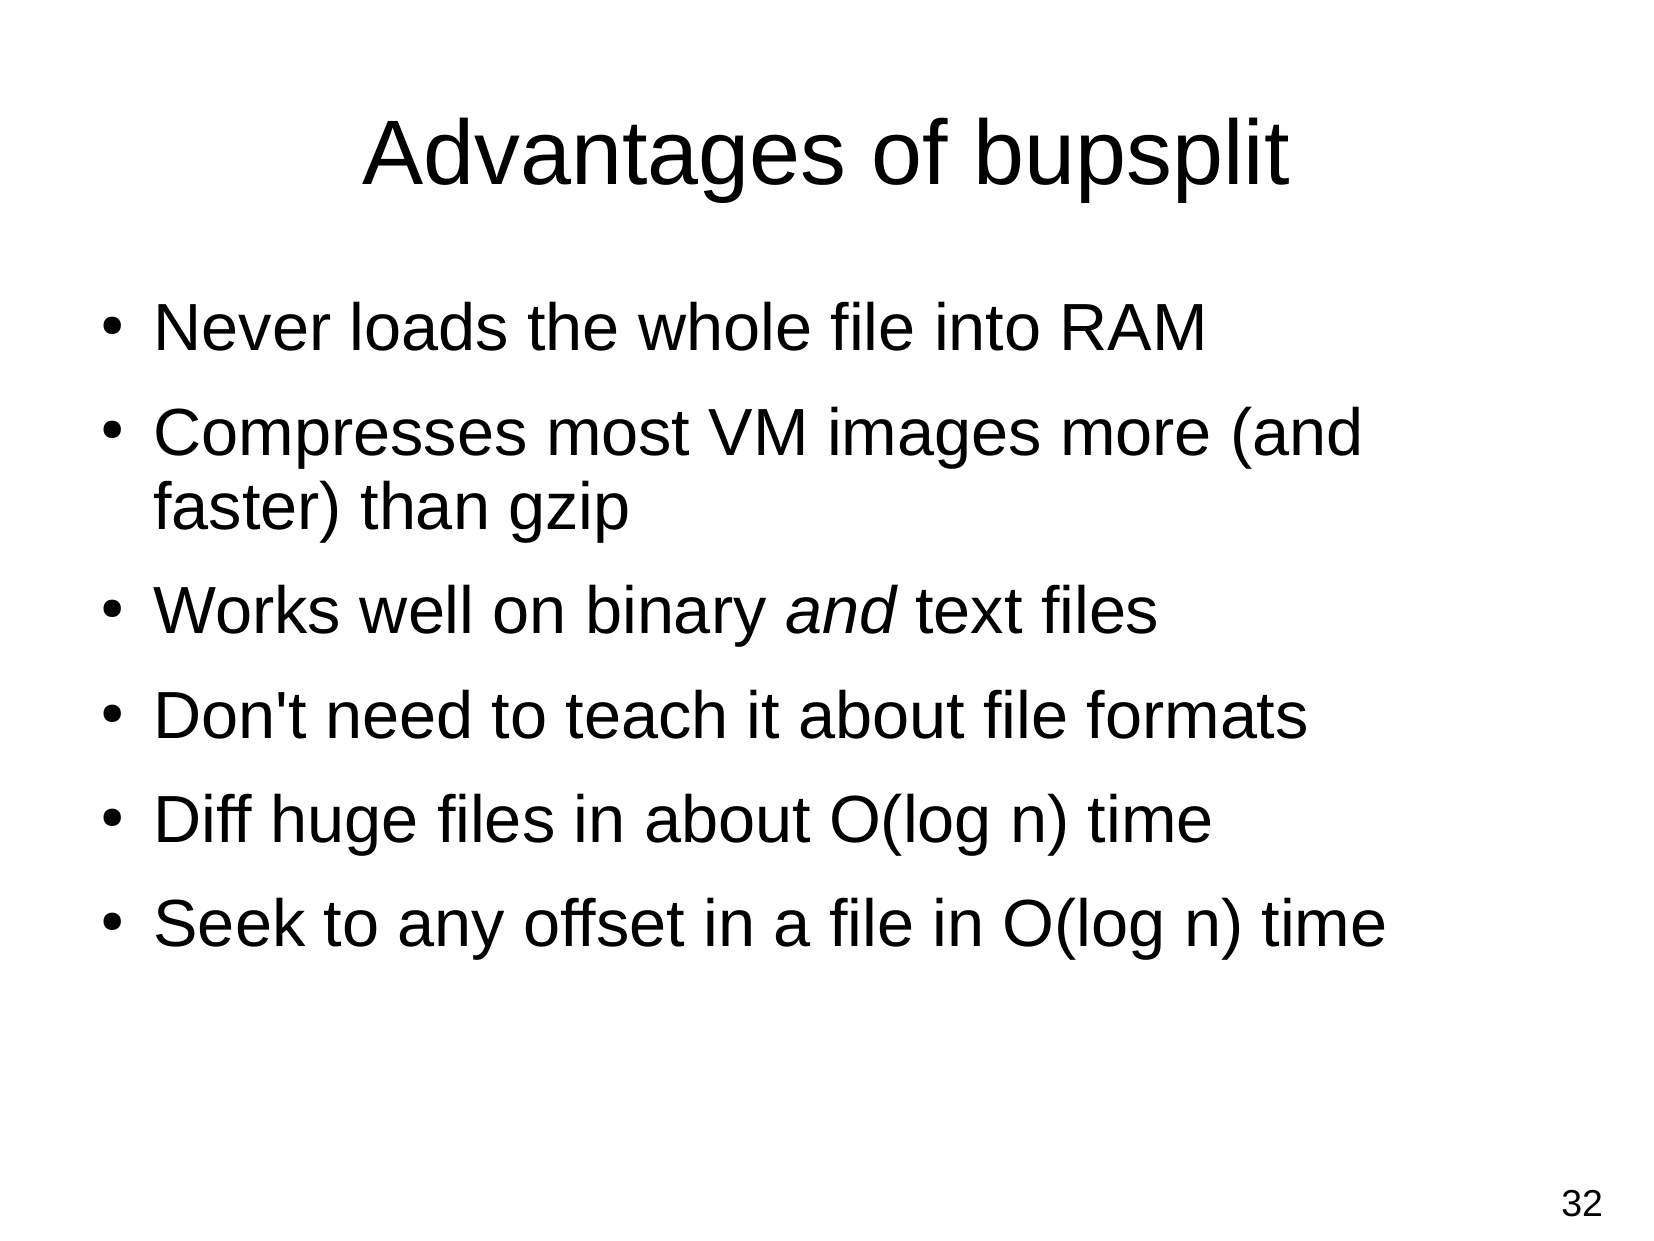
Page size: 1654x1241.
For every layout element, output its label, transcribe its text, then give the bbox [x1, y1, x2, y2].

text_box 32 [1546, 1174, 1619, 1232]
list Never loads the whole file into RAM Compresses most VM images more (and faster) than gzip Works well on binary and text files Don't need to teach it about file formats Diff huge files in about O(log n) time Seek to any offset in a file in O(log n) time [82, 290, 1571, 1094]
title Advantages of bupsplit [82, 56, 1571, 250]
